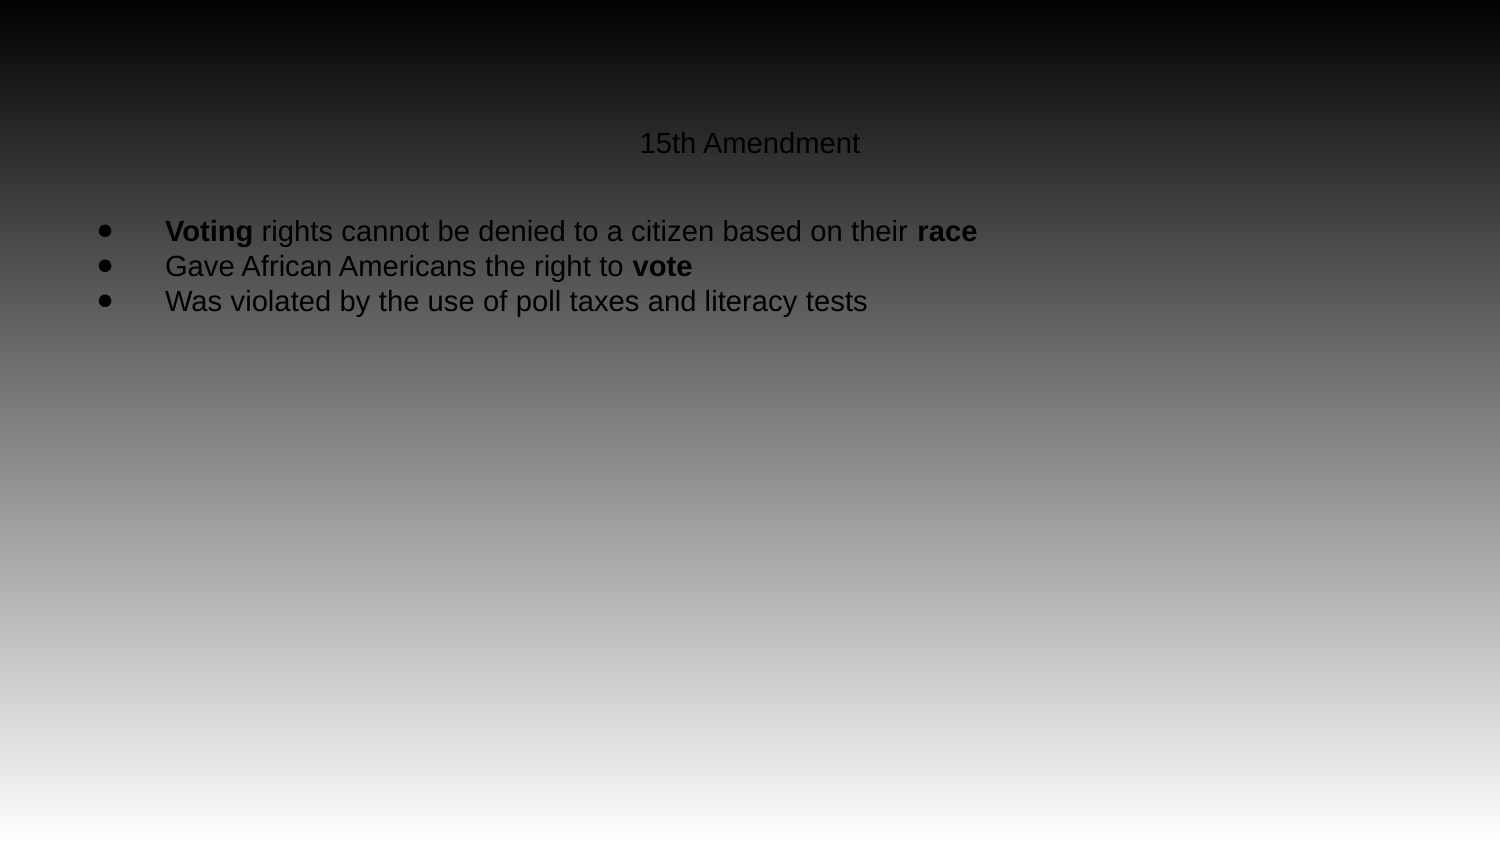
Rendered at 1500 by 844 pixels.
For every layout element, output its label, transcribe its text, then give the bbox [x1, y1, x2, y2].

list Voting rights cannot be denied to a citizen based on their race Gave African Americans the right to vote Was violated by the use of poll taxes and literacy tests [75, 196, 1425, 808]
title 15th Amendment [75, 33, 1425, 175]
